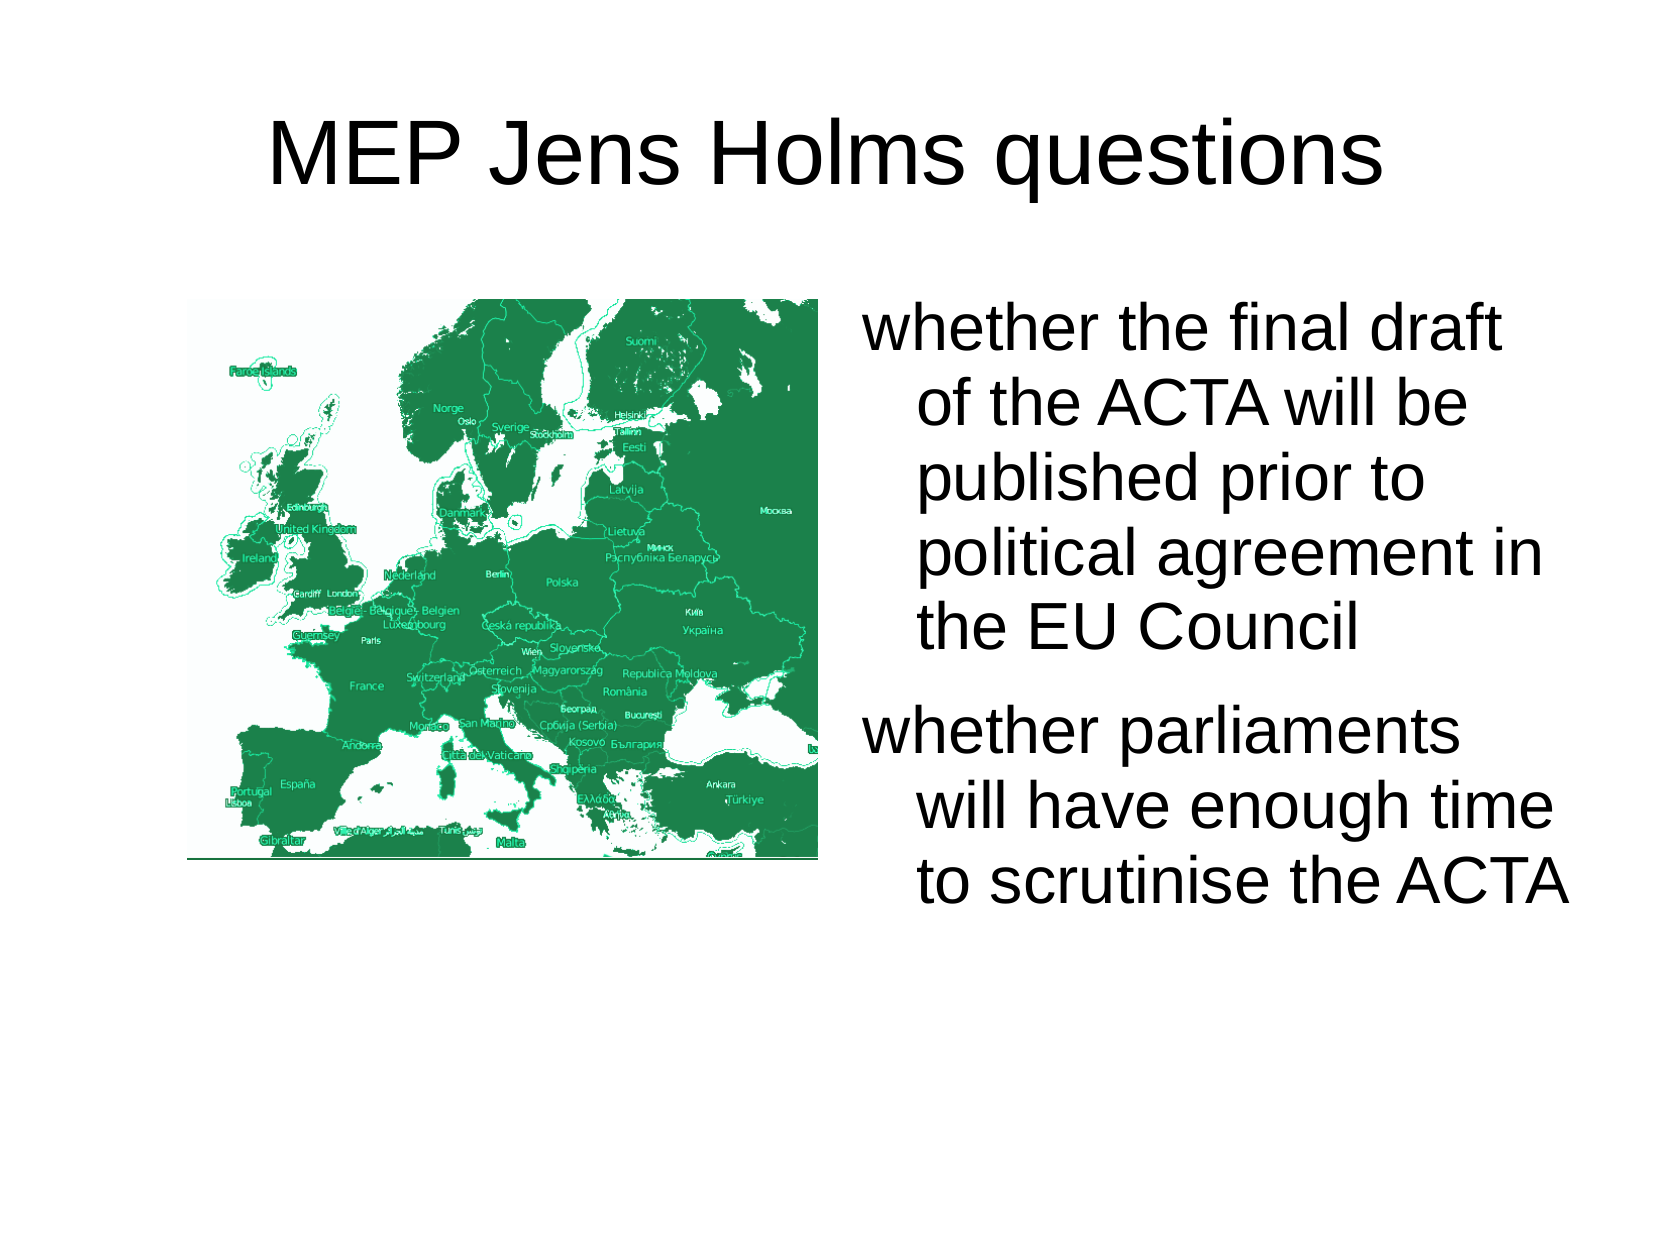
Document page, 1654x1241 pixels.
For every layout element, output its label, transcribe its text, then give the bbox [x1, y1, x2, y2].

list whether the final draft of the ACTA will be published prior to political agreement in the EU Council whether parliaments will have enough time to scrutinise the ACTA [845, 290, 1572, 1109]
picture [187, 299, 818, 860]
title MEP Jens Holms questions [82, 49, 1571, 257]
